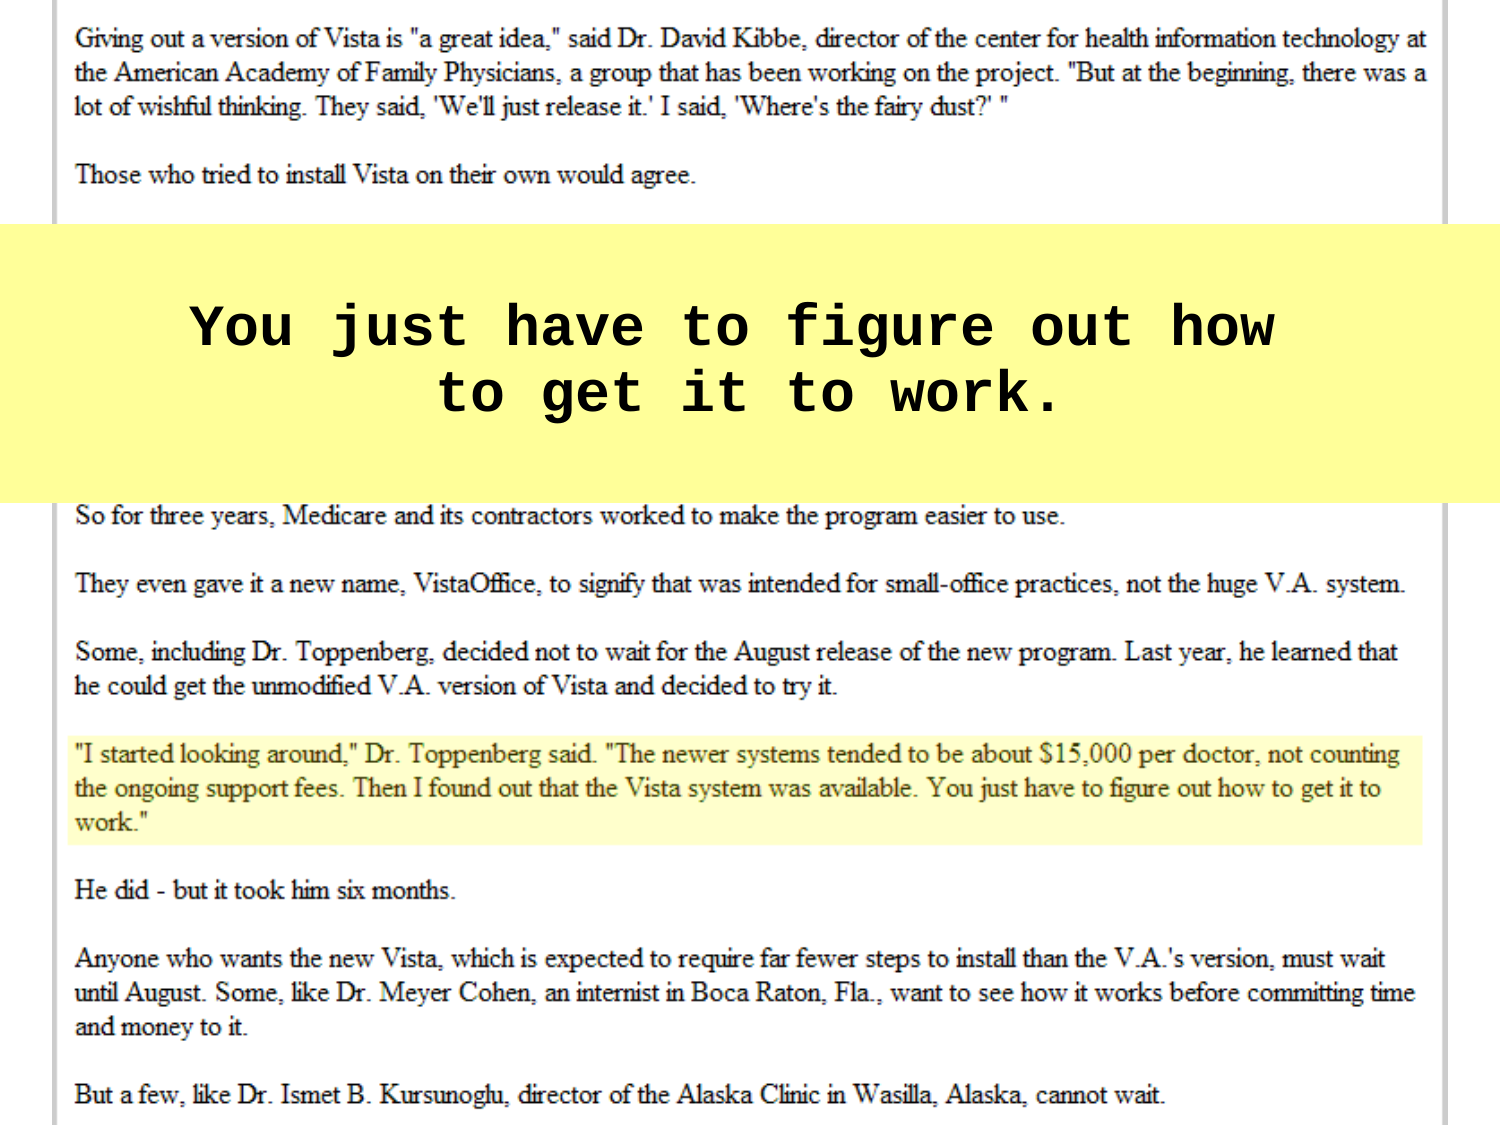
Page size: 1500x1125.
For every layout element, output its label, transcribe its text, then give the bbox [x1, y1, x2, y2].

picture [52, 503, 1448, 1125]
picture [52, 0, 1448, 224]
text_box You just have to figure out how to get it to work. [0, 224, 1500, 503]
